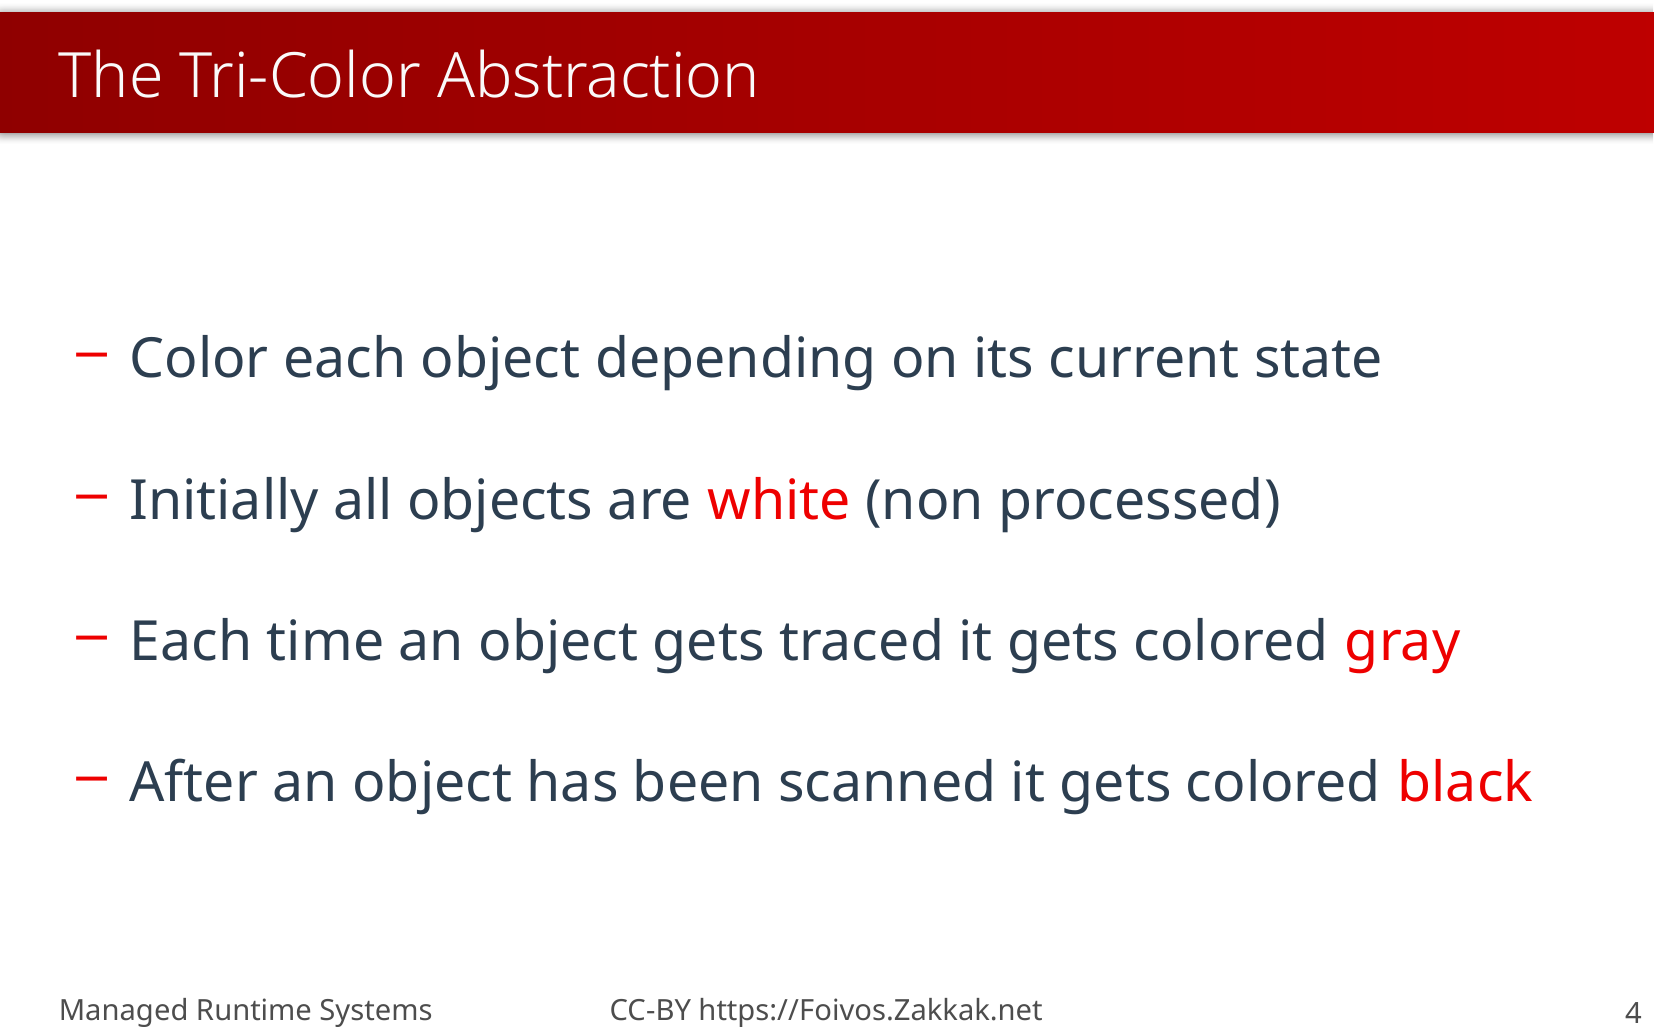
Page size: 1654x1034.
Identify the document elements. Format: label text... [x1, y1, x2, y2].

title The Tri-Color Abstraction [58, 7, 1329, 139]
list Color each object depending on its current state Initially all objects are white (non processed) Each time an object gets traced it gets colored gray After an object has been scanned it gets colored black [58, 177, 1594, 960]
